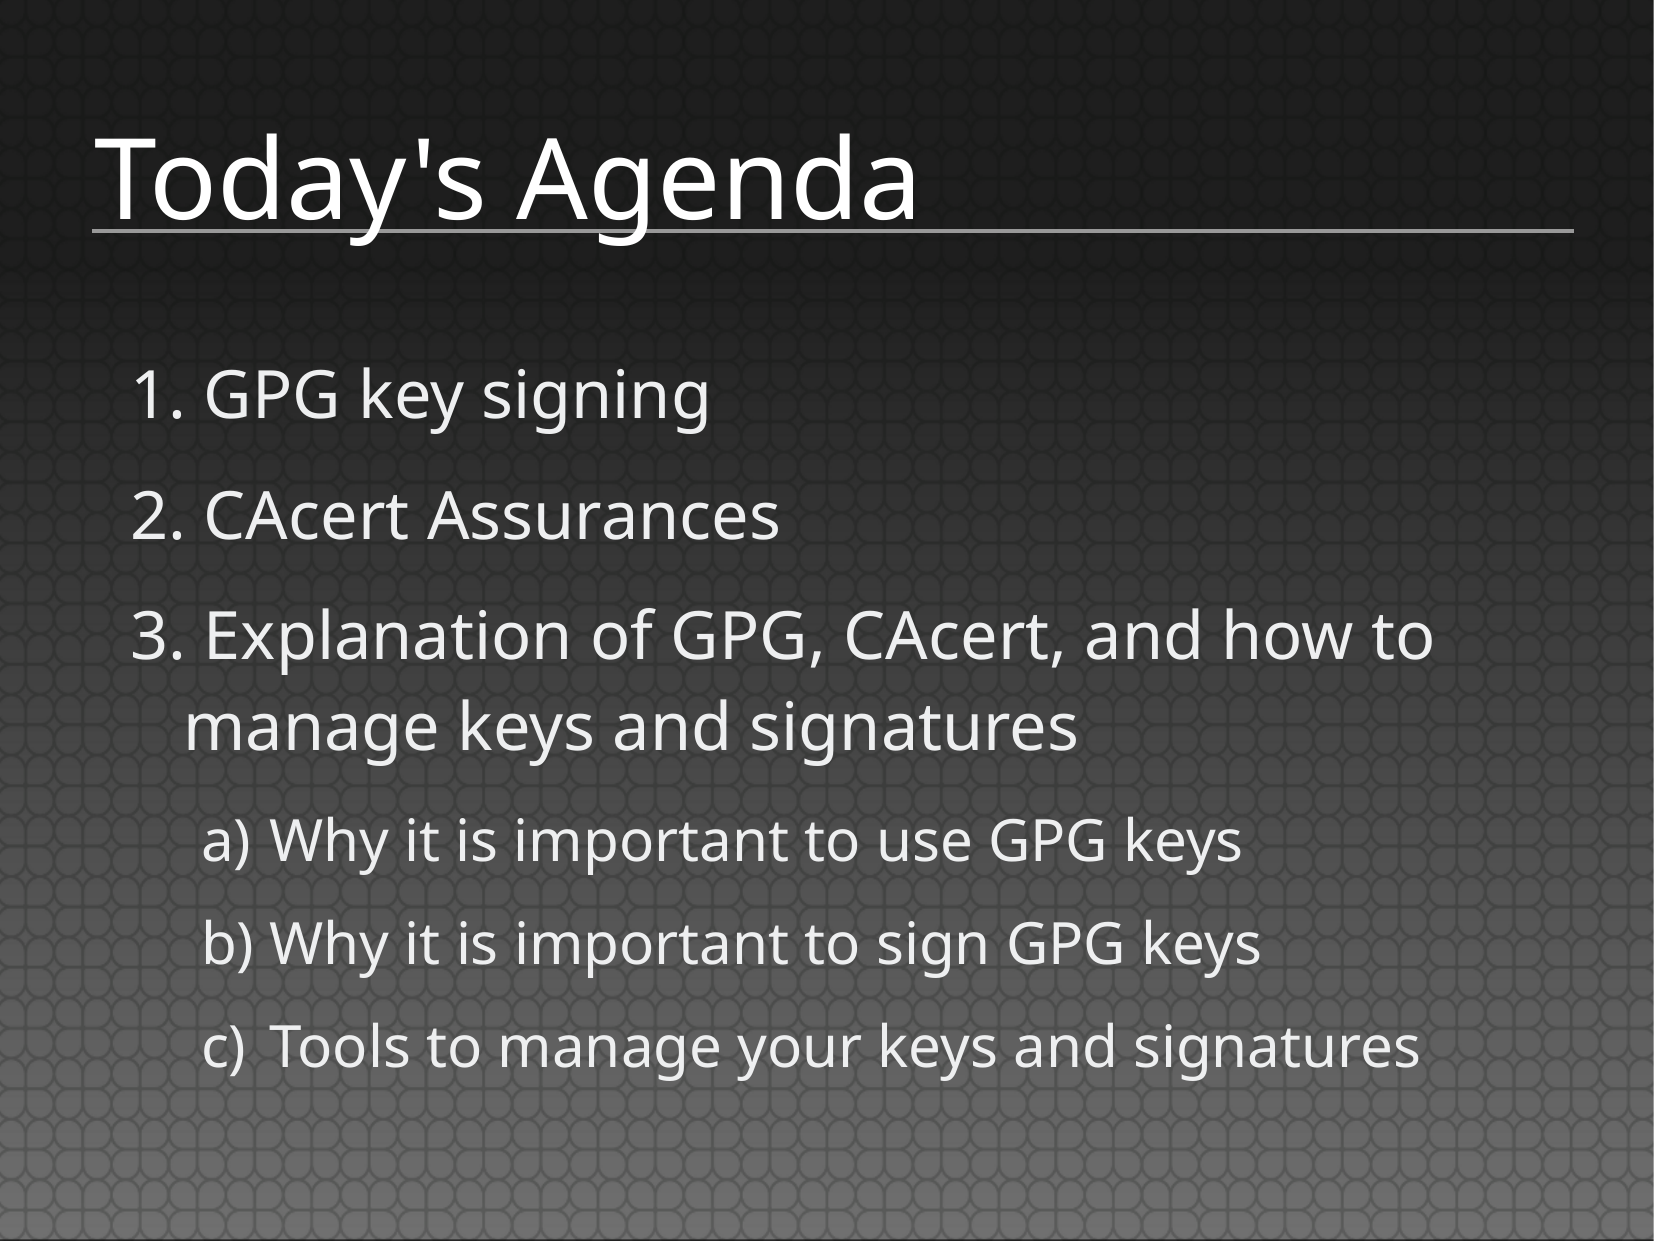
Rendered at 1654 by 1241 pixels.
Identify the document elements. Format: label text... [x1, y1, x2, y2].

title Today's Agenda [94, 100, 1426, 251]
picture [0, 0, 1654, 1241]
list GPG key signing CAcert Assurances Explanation of GPG, CAcert, and how to manage keys and signatures Why it is important to use GPG keys Why it is important to sign GPG keys Tools to manage your keys and signatures [112, 227, 1501, 1163]
